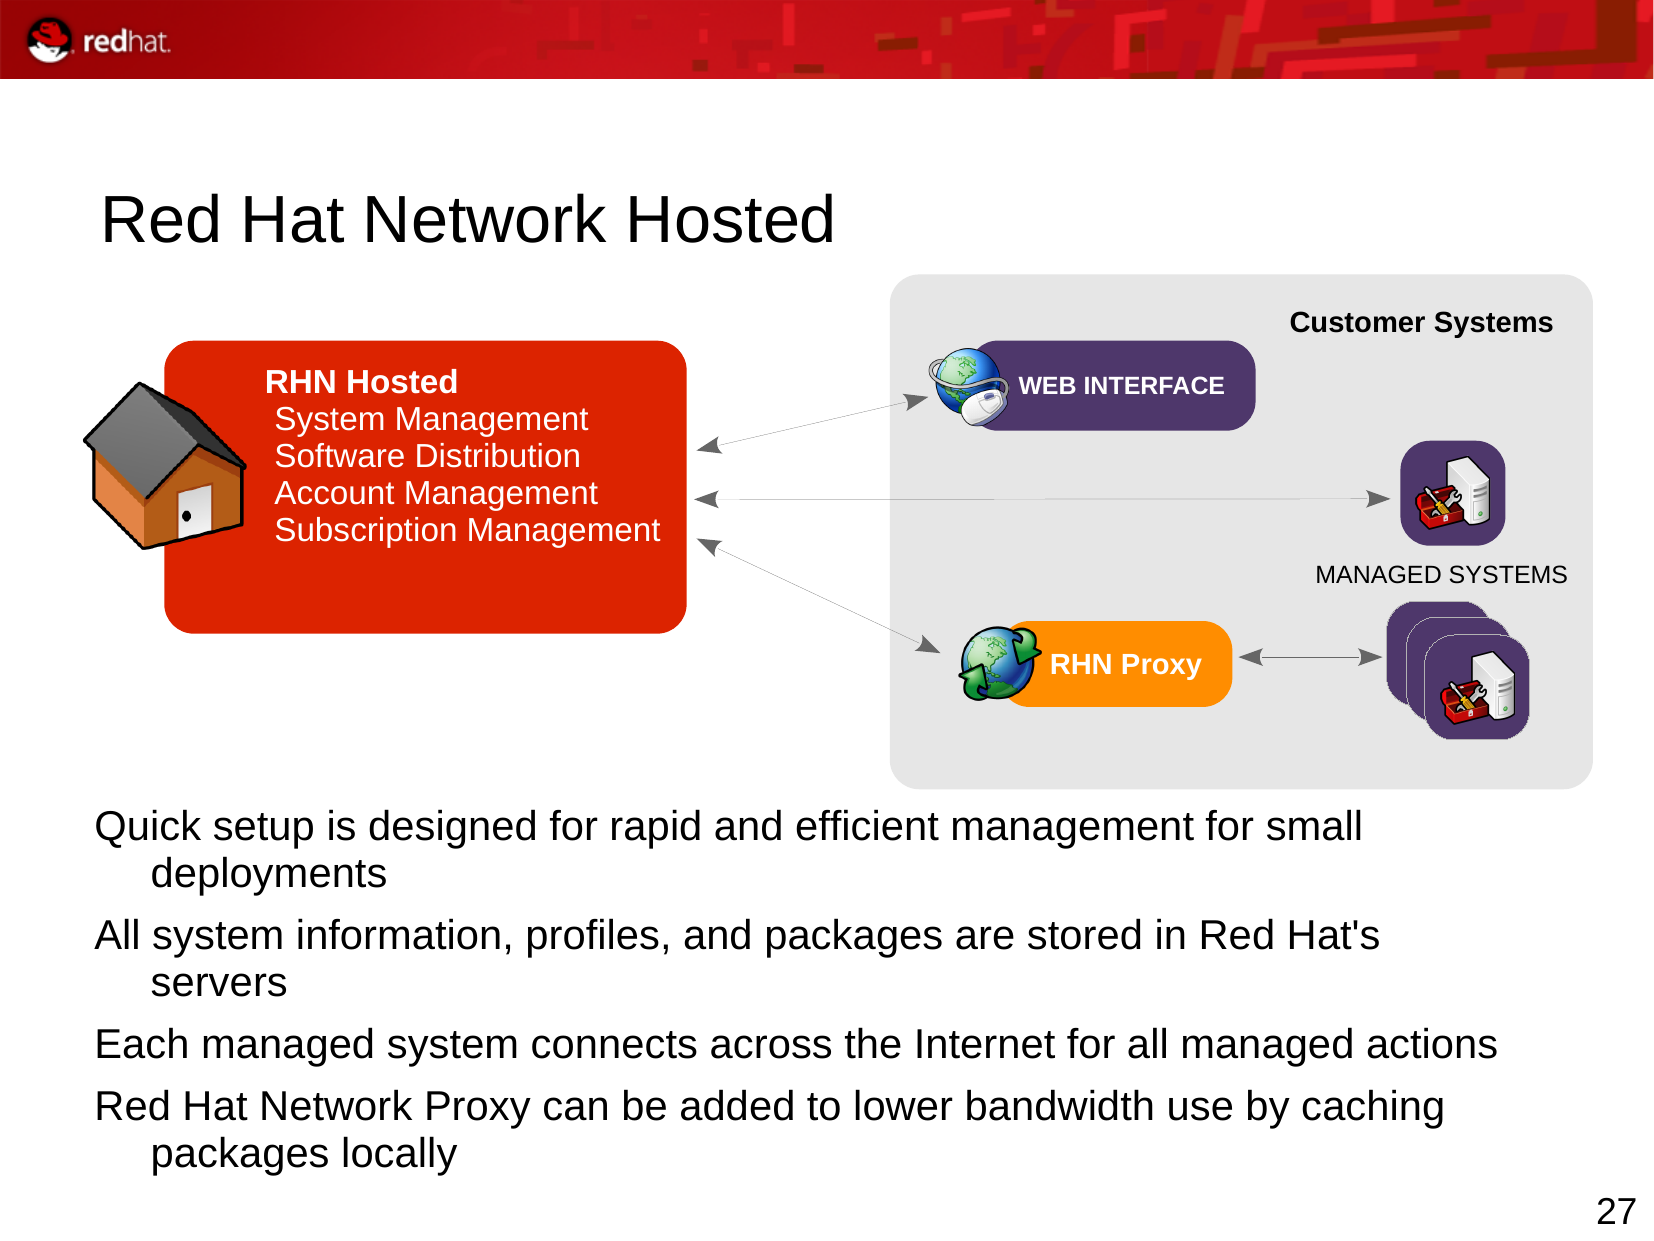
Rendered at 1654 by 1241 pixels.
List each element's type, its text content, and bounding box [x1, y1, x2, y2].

picture [922, 341, 1020, 432]
text_box [164, 340, 683, 634]
list Quick setup is designed for rapid and efficient management for small deployments All system information, profiles, and packages are stored in Red Hat's servers Each managed system connects across the Internet for all managed actions Red Hat Network Proxy can be added to lower bandwidth use by caching packages locally [94, 803, 1500, 1224]
text_box MANAGED SYSTEMS [1300, 552, 1587, 606]
picture [75, 380, 247, 551]
text_box [889, 274, 1593, 790]
text_box Customer Systems [1274, 298, 1575, 358]
title Red Hat Network Hosted [100, 171, 1506, 267]
picture [958, 626, 1042, 710]
picture [0, 0, 1654, 79]
picture [1415, 454, 1491, 530]
text_box WEB INTERFACE [993, 340, 1256, 431]
text_box RHN Hosted System Management Software Distribution Account Management Subscription Management [250, 355, 725, 619]
picture [1440, 649, 1516, 725]
text_box RHN Proxy [1013, 621, 1233, 707]
